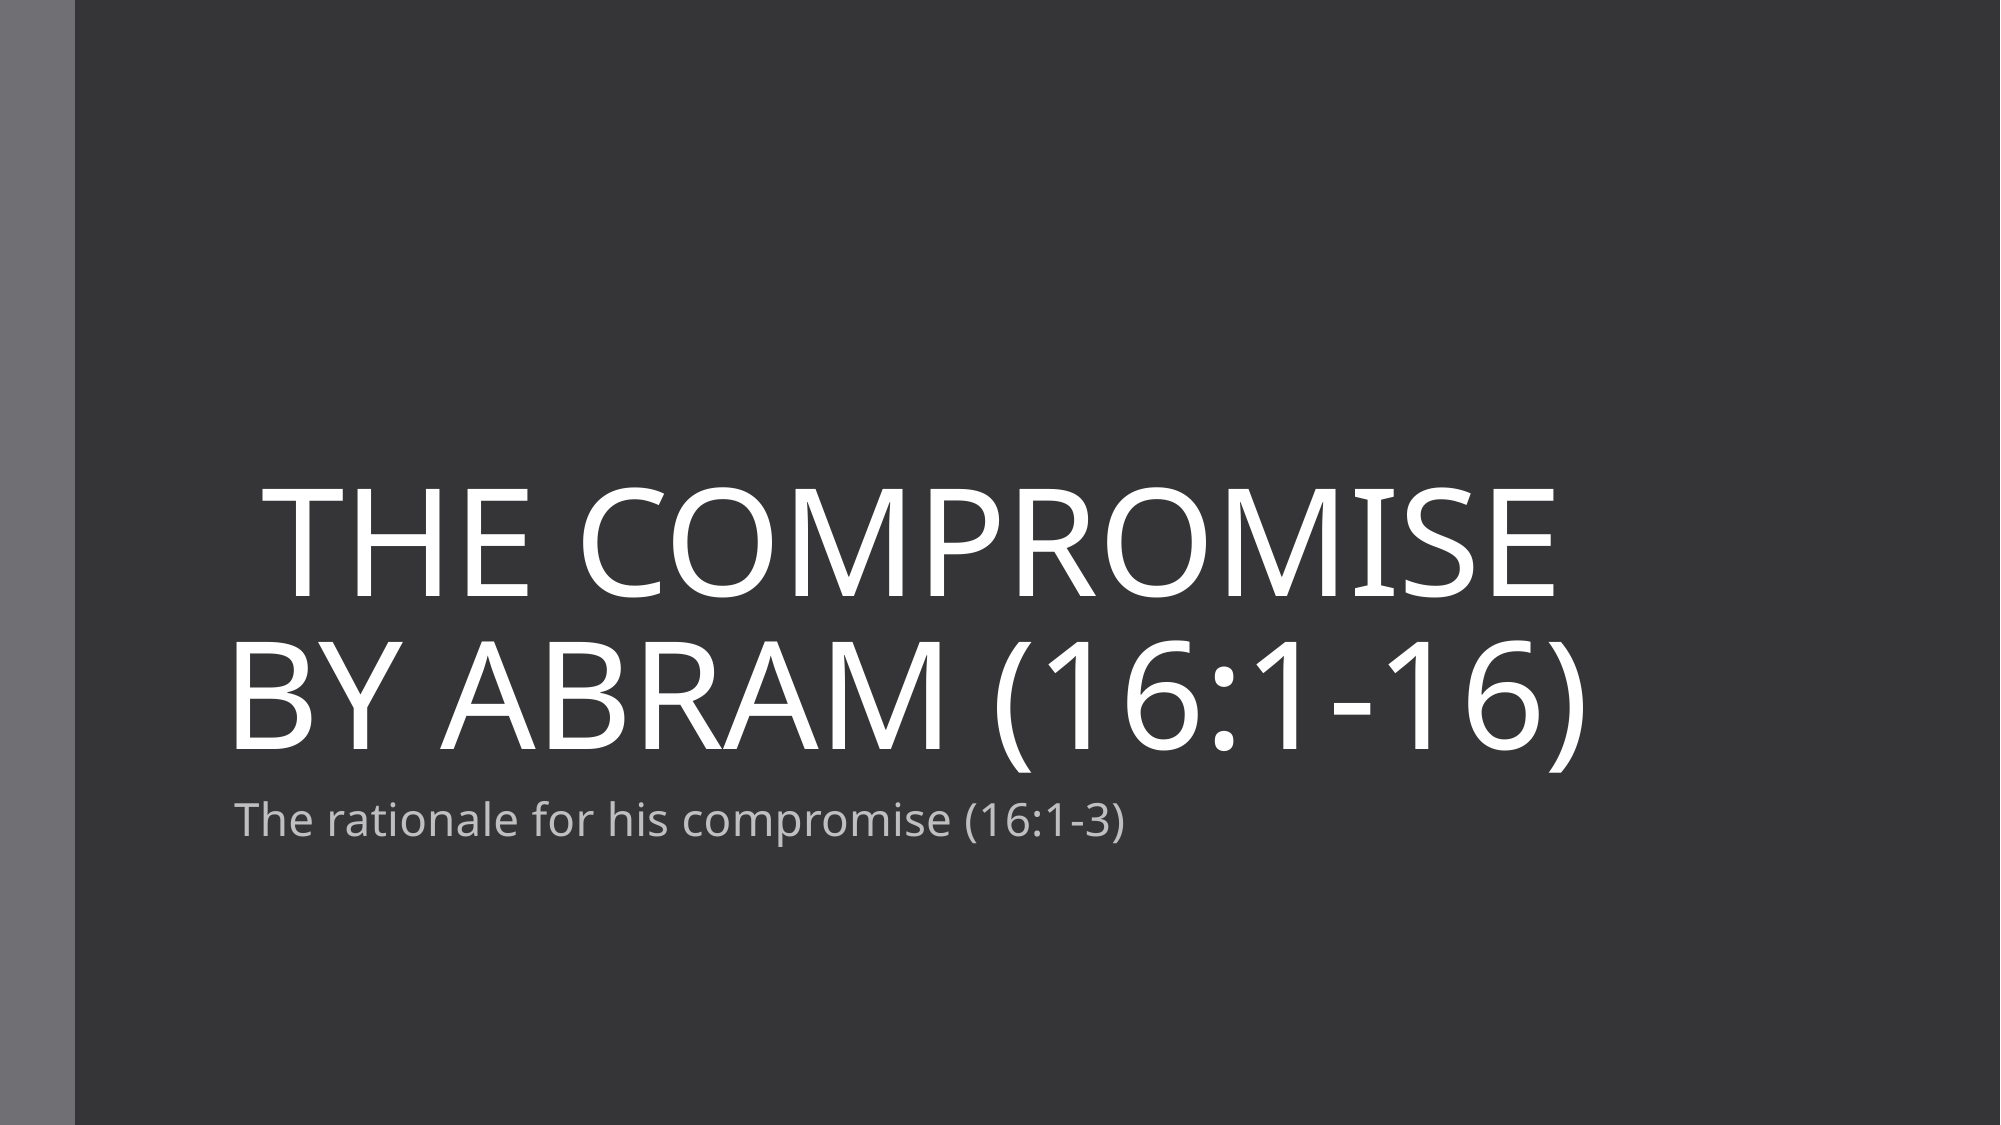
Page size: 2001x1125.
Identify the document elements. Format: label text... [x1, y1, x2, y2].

subtitle The rationale for his compromise (16:1-3) [206, 787, 1752, 1066]
title THE COMPROMISE BY ABRAM (16:1-16) [206, 124, 1752, 787]
